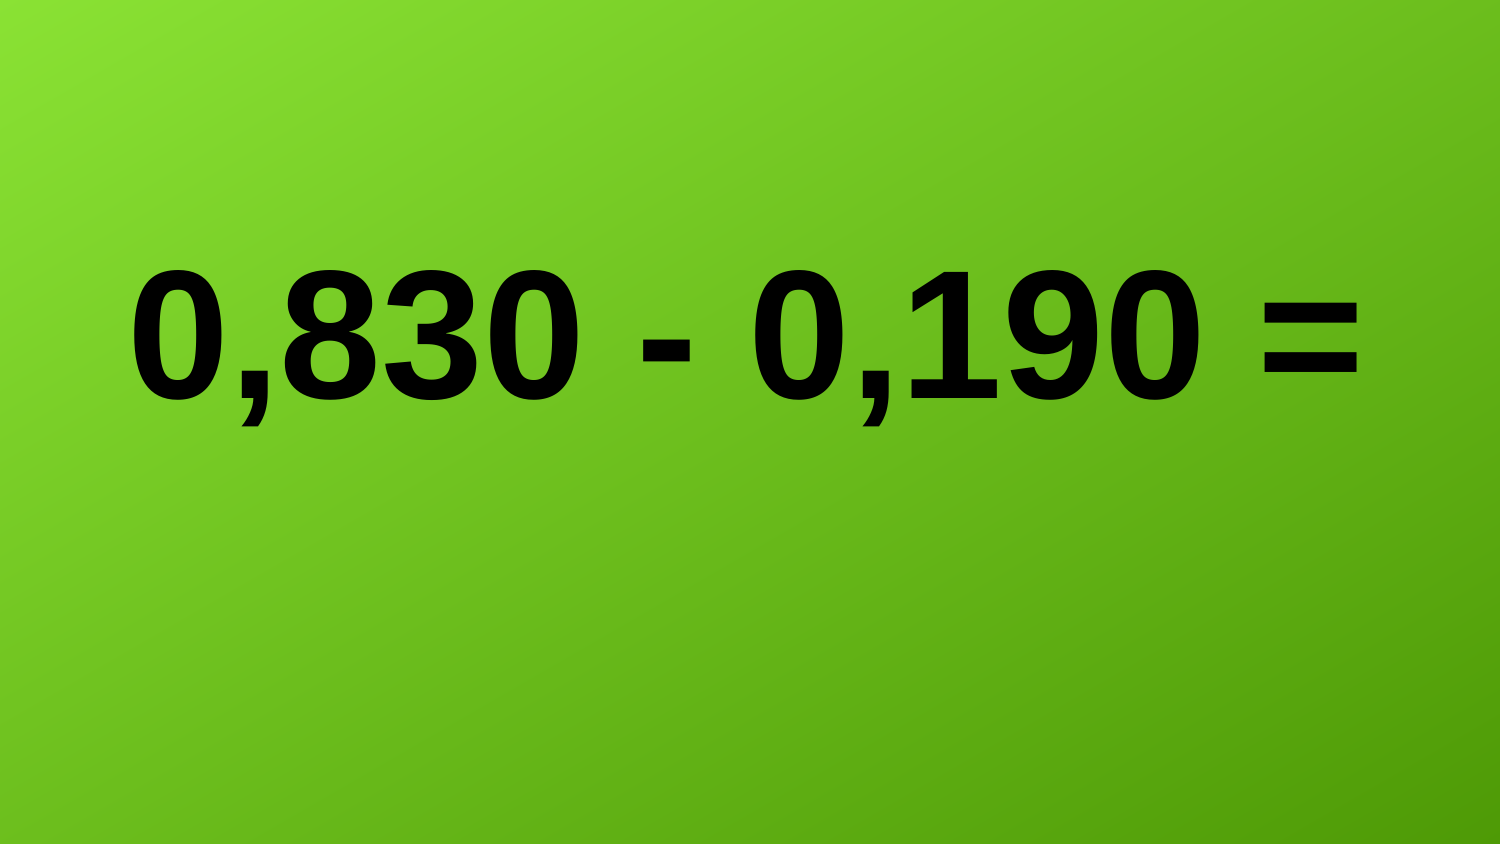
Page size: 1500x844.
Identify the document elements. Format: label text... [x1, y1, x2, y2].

text_box 0,830 - 0,190 = [112, 259, 1388, 450]
